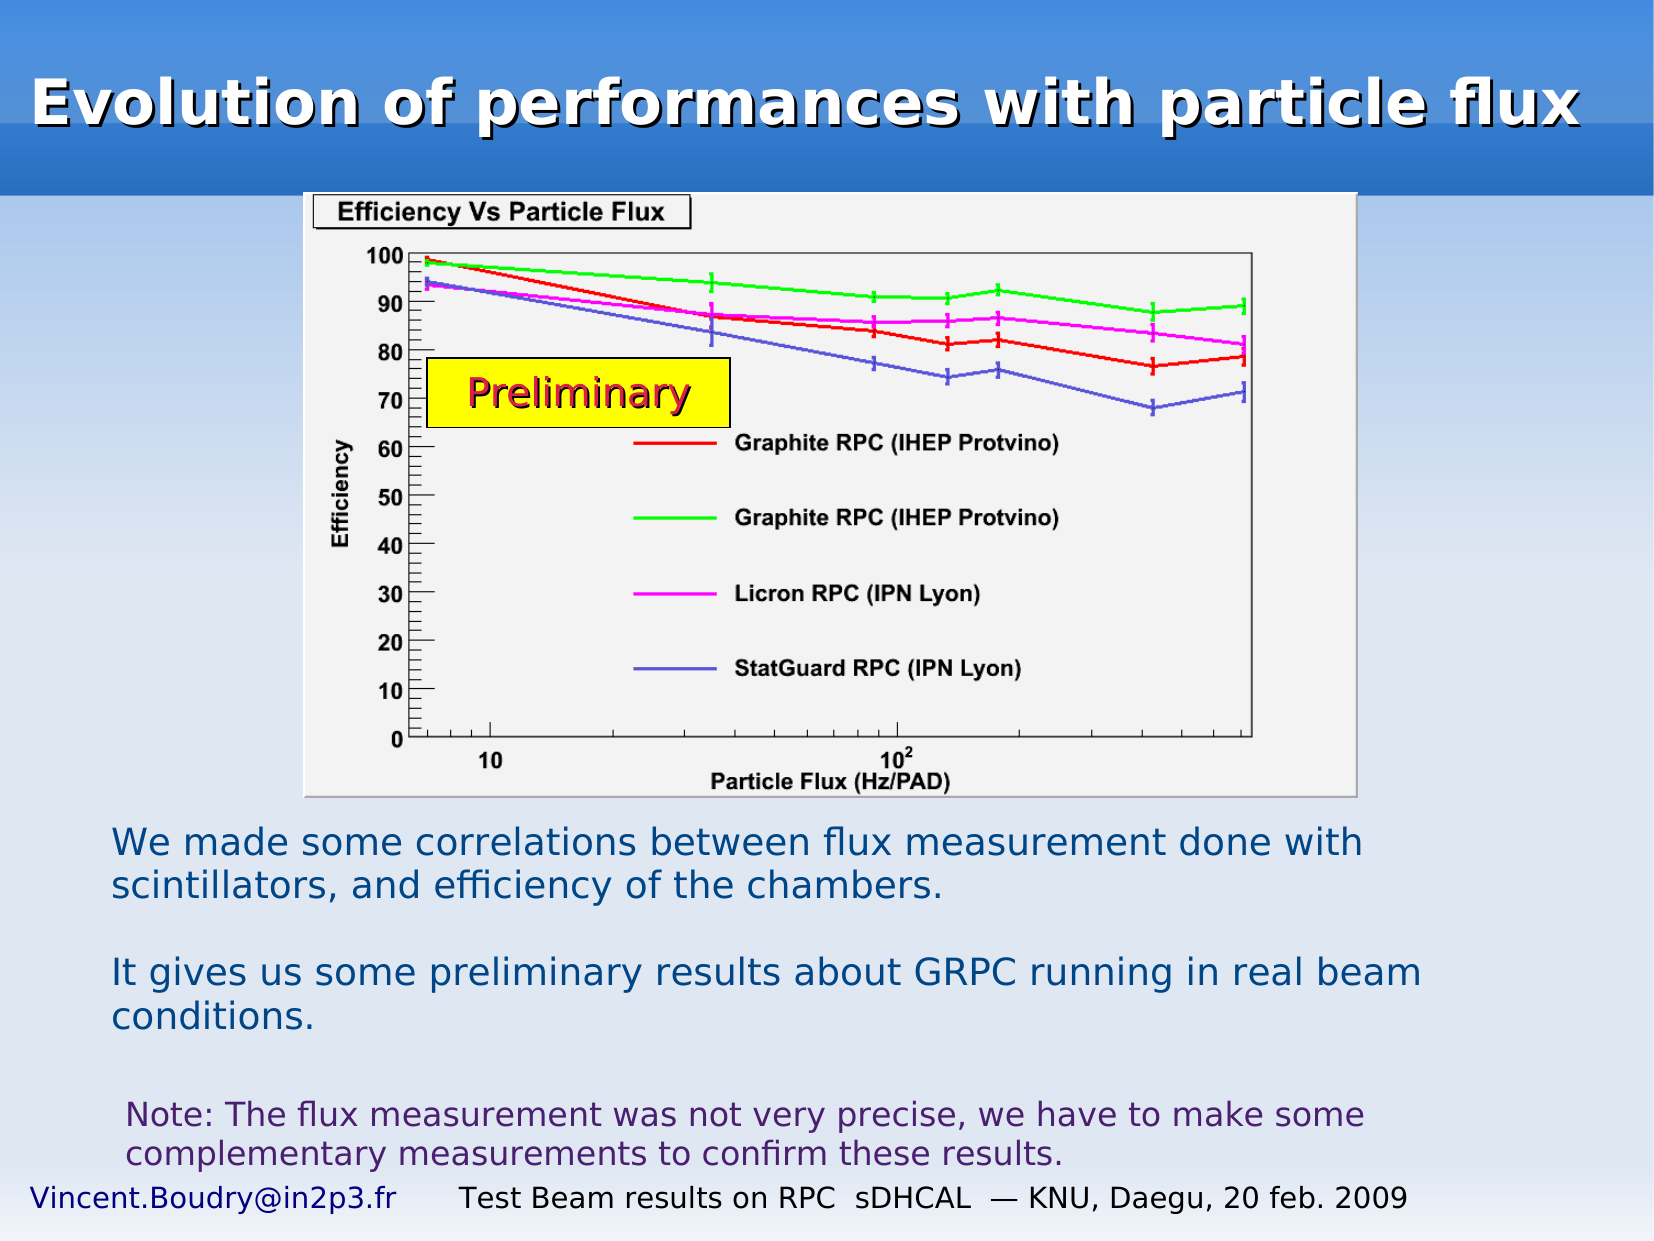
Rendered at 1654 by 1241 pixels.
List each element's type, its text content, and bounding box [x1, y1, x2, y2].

picture [0, 0, 1654, 1241]
text_box We made some correlations between flux measurement done with scintillators, and efficiency of the chambers. It gives us some preliminary results about GRPC running in real beam conditions. [96, 812, 1599, 1090]
title Evolution of performances with particle flux [29, 7, 1654, 200]
text_box Preliminary [426, 358, 731, 428]
text_box Note: The flux measurement was not very precise, we have to make some complementary measurements to confirm these results. [110, 1088, 1626, 1181]
